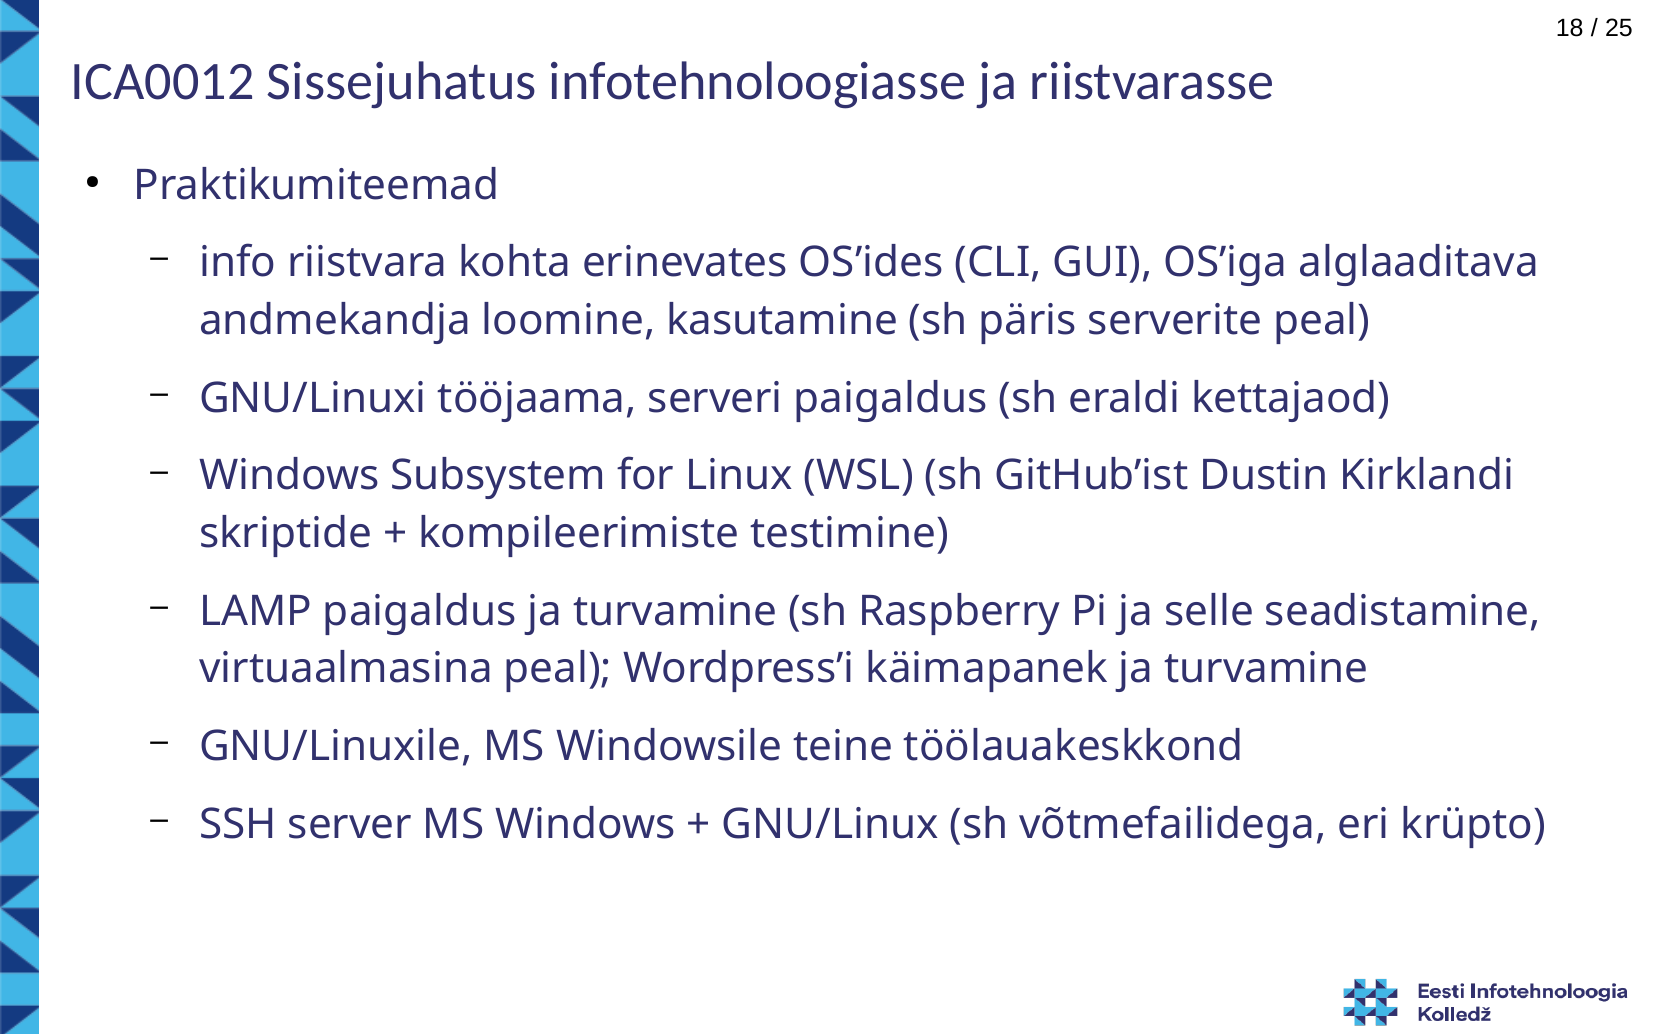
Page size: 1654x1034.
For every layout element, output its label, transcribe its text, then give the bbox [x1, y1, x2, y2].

title ICA0012 Sissejuhatus infotehnoloogiasse ja riistvarasse [70, 41, 1630, 130]
list Praktikumiteemad info riistvara kohta erinevates OS’ides (CLI, GUI), OS’iga alglaaditava andmekandja loomine, kasutamine (sh päris serverite peal) GNU/Linuxi tööjaama, serveri paigaldus (sh eraldi kettajaod) Windows Subsystem for Linux (WSL) (sh GitHub’ist Dustin Kirklandi skriptide + kompileerimiste testimine) LAMP paigaldus ja turvamine (sh Raspberry Pi ja selle seadistamine, virtuaalmasina peal); Wordpress’i käimapanek ja turvamine GNU/Linuxile, MS Windowsile teine töölauakeskkond SSH server MS Windows + GNU/Linux (sh võtmefailidega, eri krüpto) [68, 153, 1630, 957]
